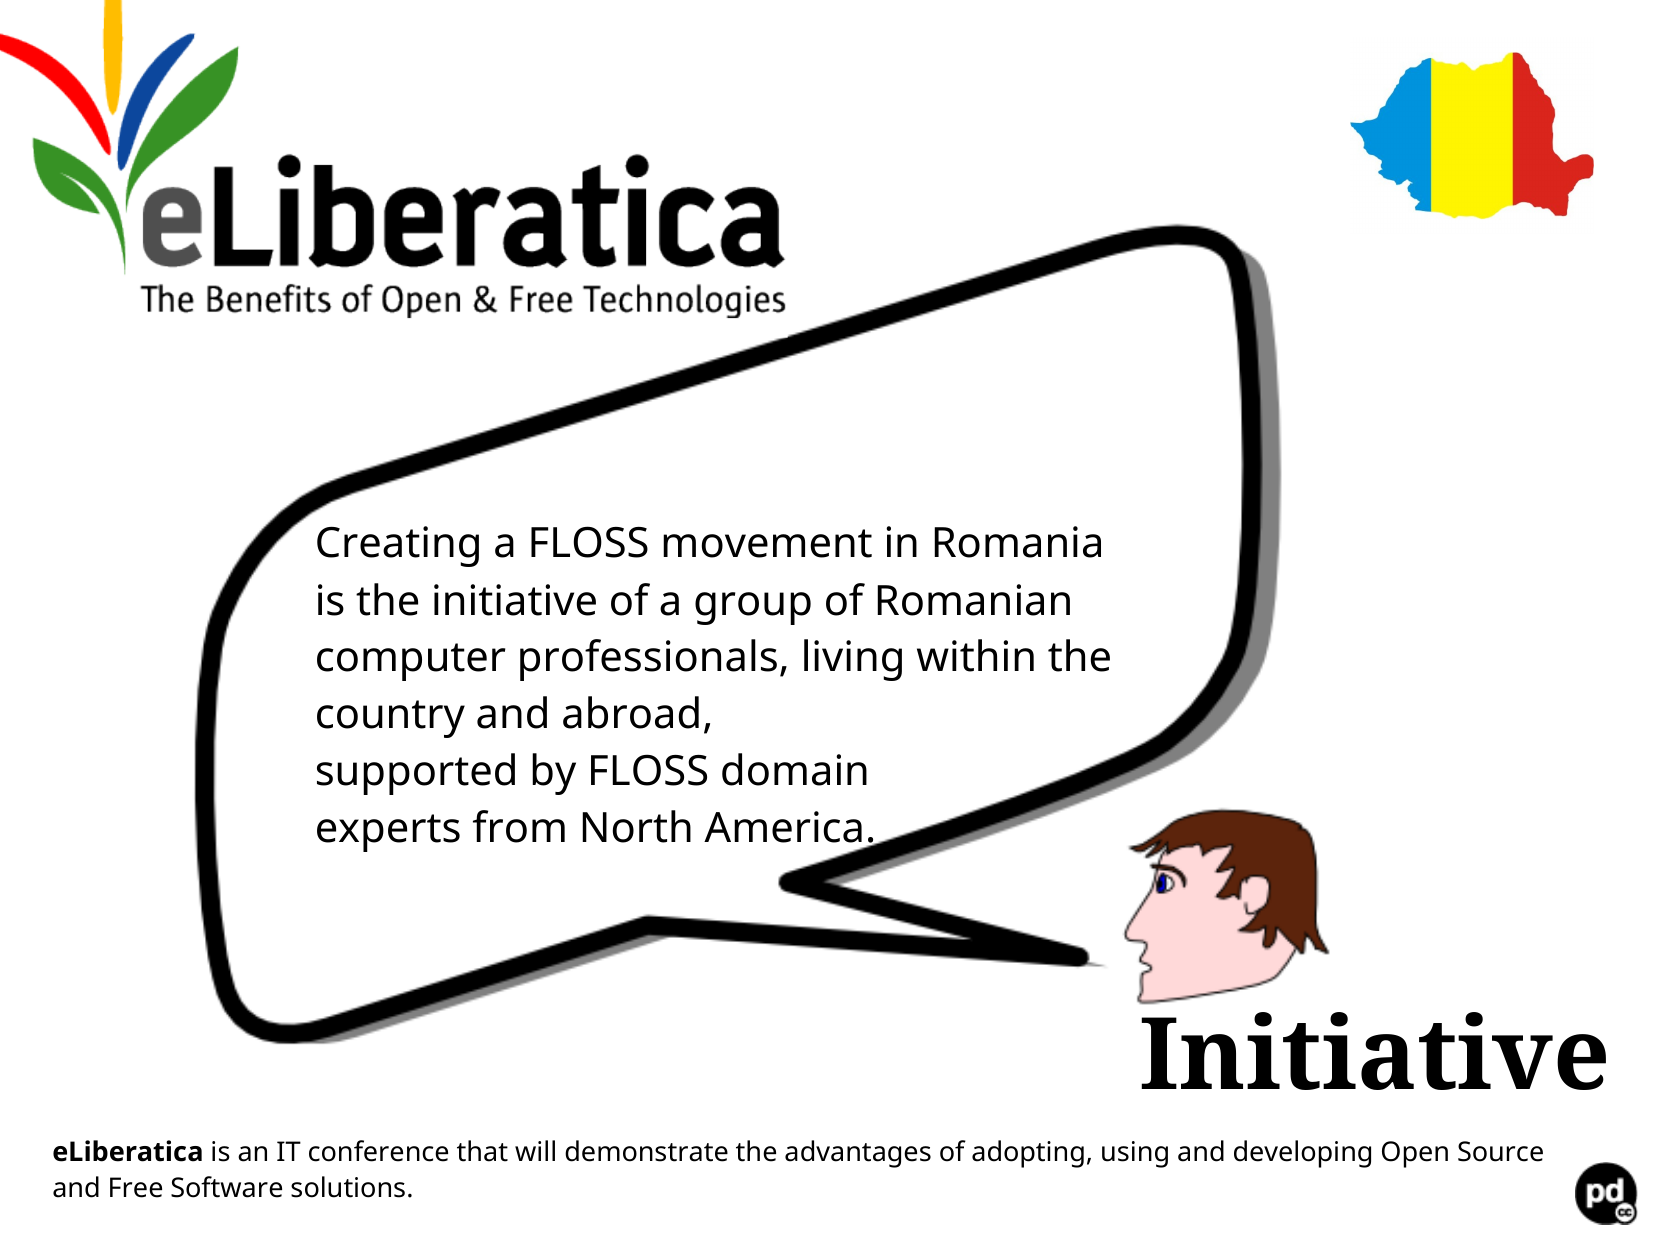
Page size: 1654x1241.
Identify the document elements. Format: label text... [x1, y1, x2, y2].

picture [0, 0, 1594, 1088]
text_box Creating a FLOSS movement in Romania is the initiative of a group of Romanian computer professionals, living within the country and abroad, supported by FLOSS domain experts from North America. [300, 505, 1238, 826]
text_box Initiative [1125, 975, 1544, 1113]
picture [1575, 1162, 1638, 1225]
